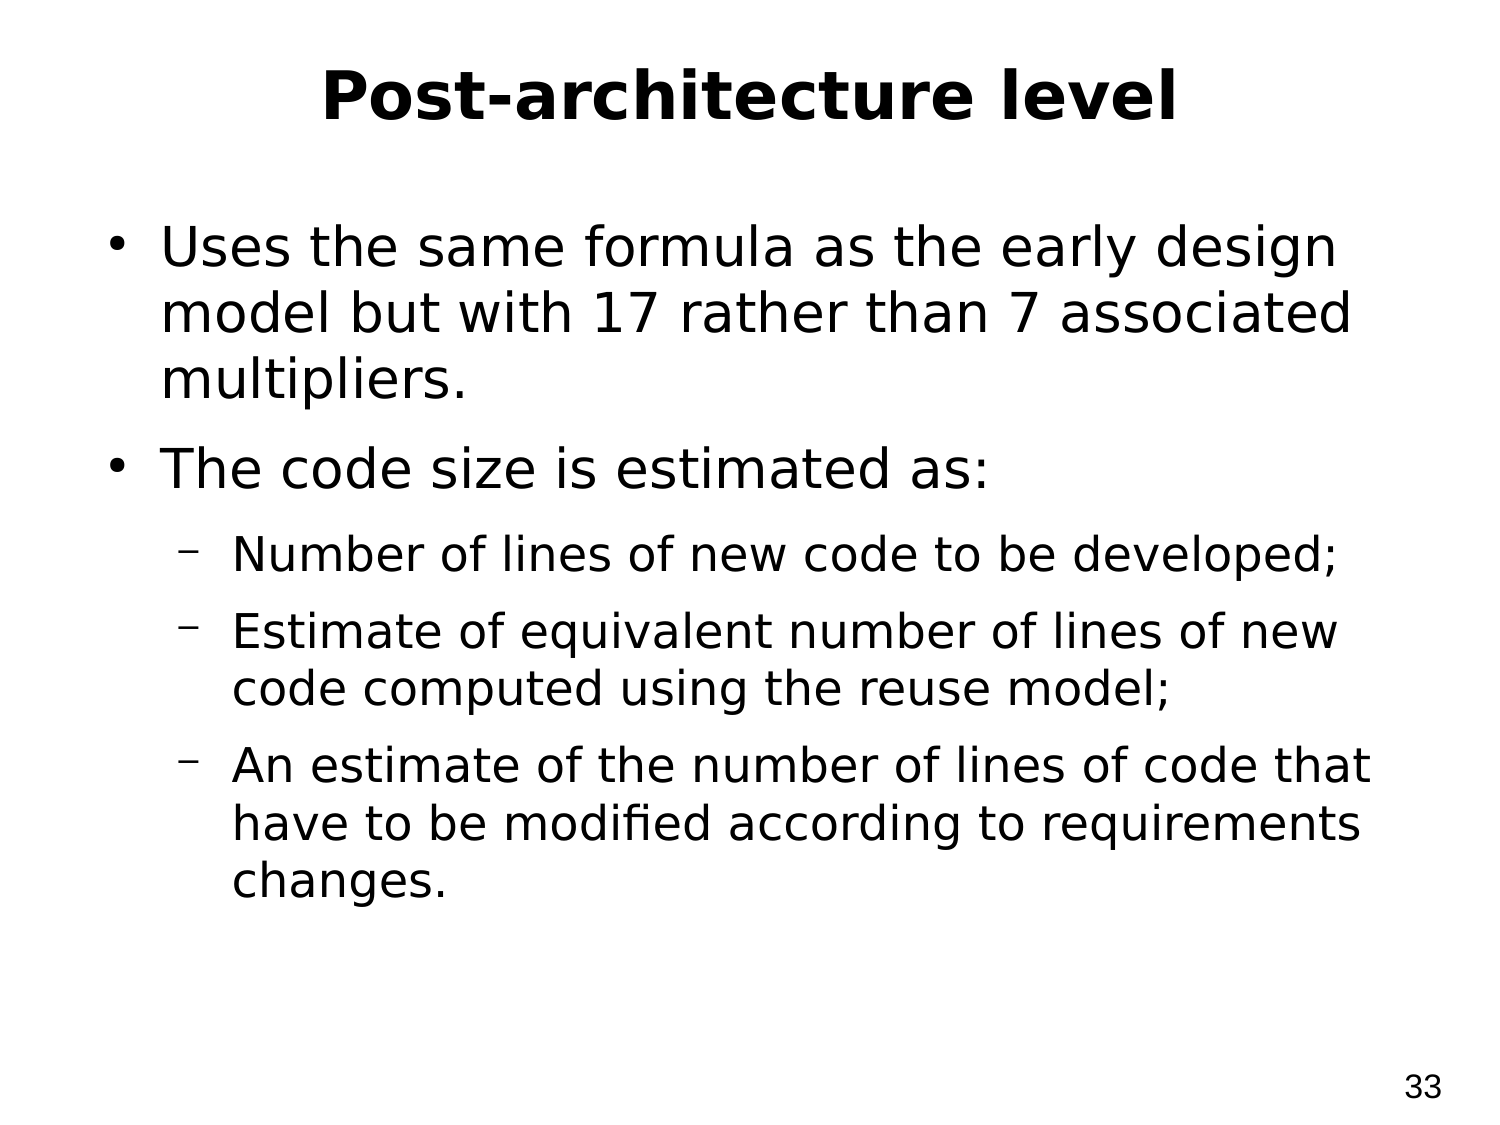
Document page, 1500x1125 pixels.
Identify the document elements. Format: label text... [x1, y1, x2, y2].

title Post-architecture level [75, 44, 1425, 177]
list Uses the same formula as the early design model but with 17 rather than 7 associated multipliers. The code size is estimated as: Number of lines of new code to be developed; Estimate of equivalent number of lines of new code computed using the reuse model; An estimate of the number of lines of code that have to be modified according to requirements changes. [75, 204, 1395, 1075]
